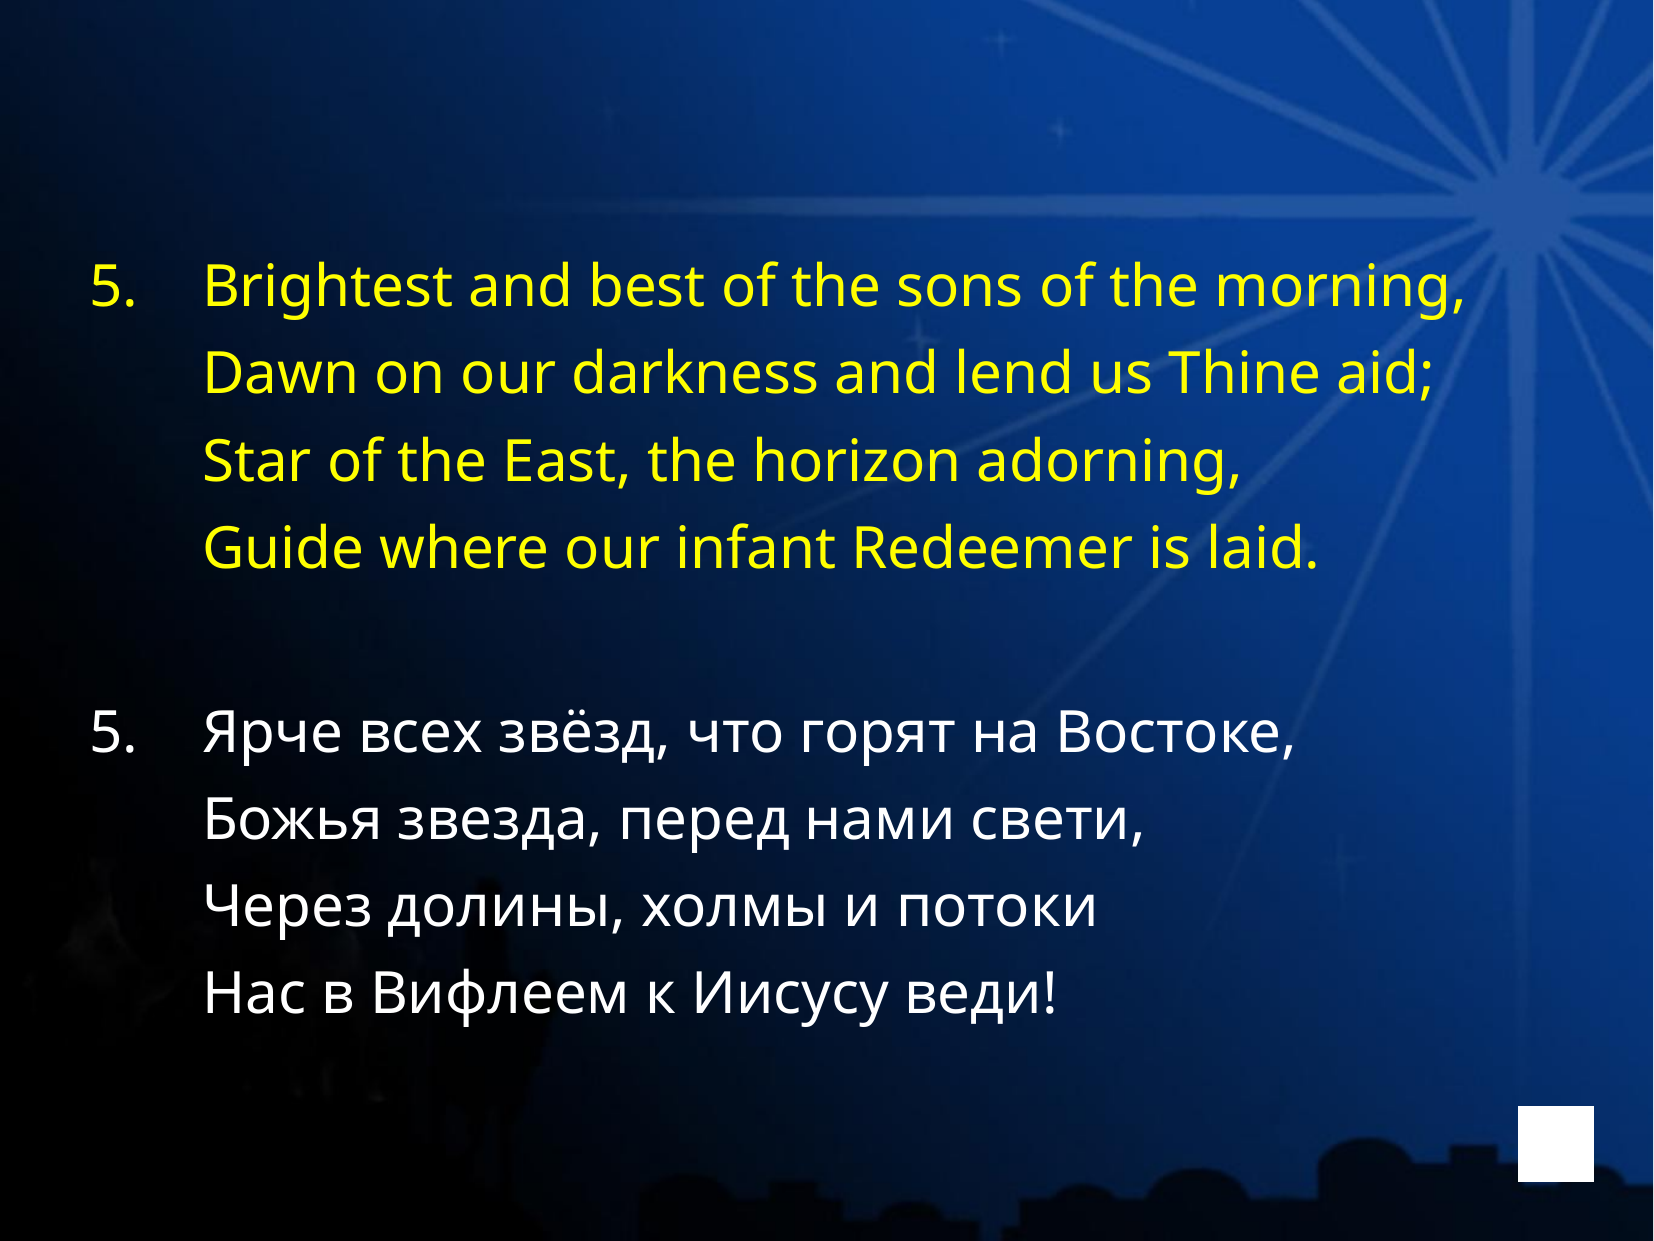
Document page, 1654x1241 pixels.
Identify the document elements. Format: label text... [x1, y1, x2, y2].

text_box 5. Brightest and best of the sons of the morning, Dawn on our darkness and lend us Thine aid; Star of the East, the horizon adorning, Guide where our infant Redeemer is laid. [75, 150, 1653, 638]
text_box [1518, 1106, 1594, 1182]
text_box 5. Ярче всех звёзд, что горят на Востоке, Божья звезда, перед нами свети, Через долины, холмы и потоки Нас в Вифлеем к Иисусу веди! [75, 675, 1576, 1163]
picture [0, 0, 1654, 1241]
